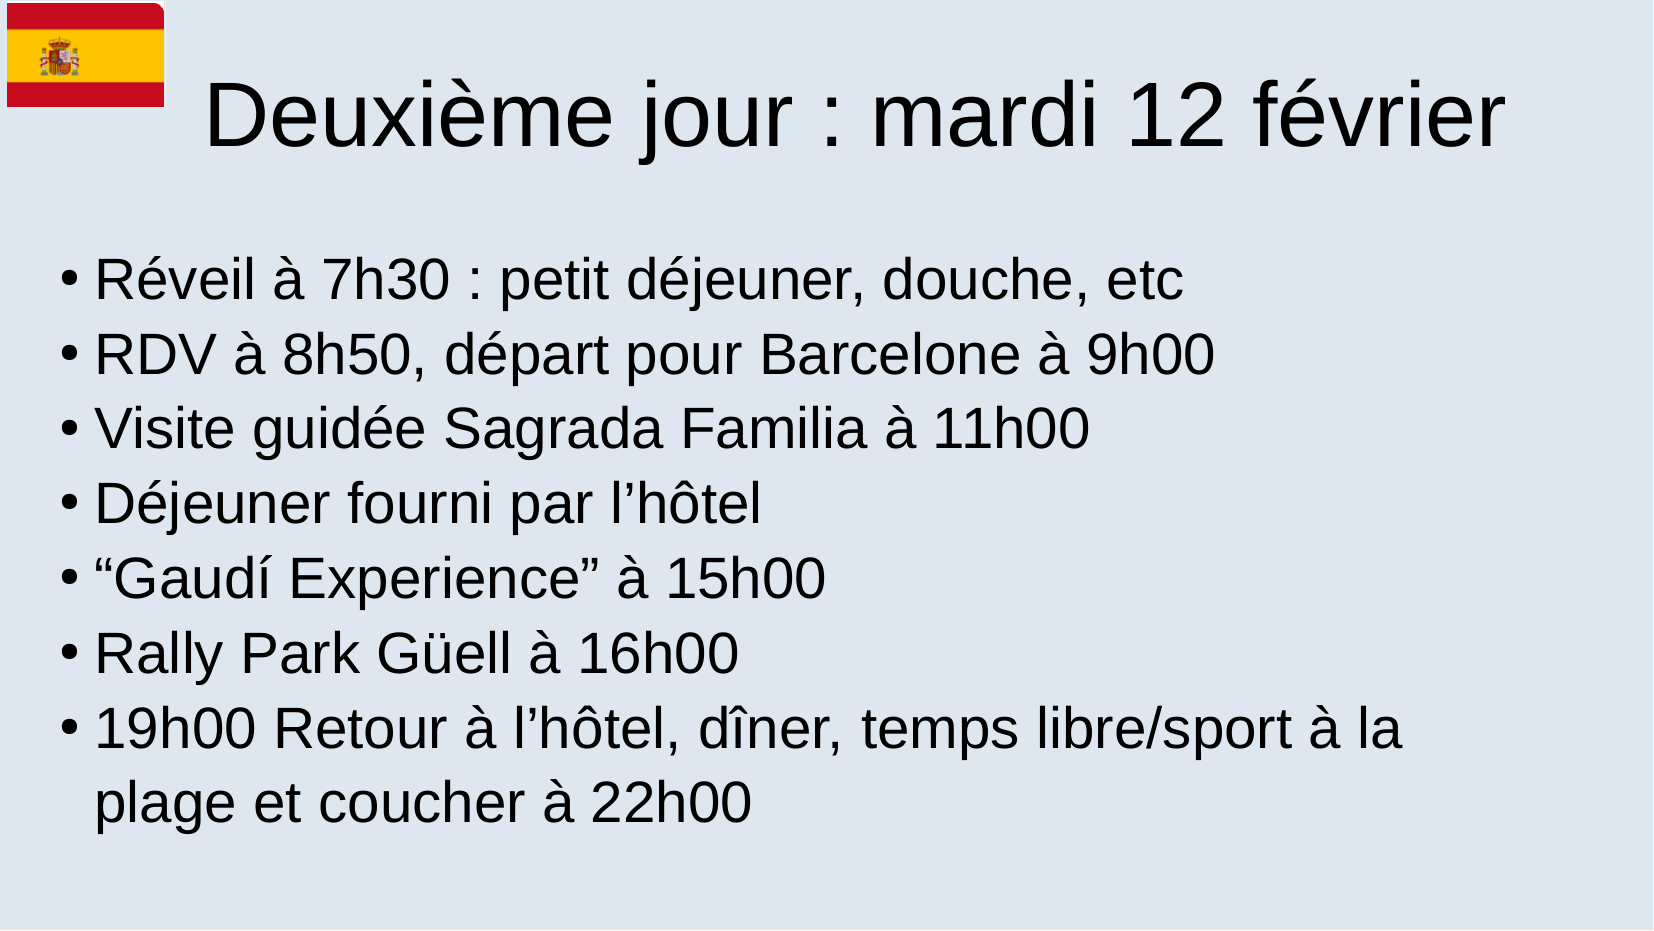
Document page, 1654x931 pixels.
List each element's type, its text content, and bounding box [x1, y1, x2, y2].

picture [7, 1, 166, 107]
title Deuxième jour : mardi 12 février [141, 37, 1571, 193]
subtitle Réveil à 7h30 : petit déjeuner, douche, etc RDV à 8h50, départ pour Barcelone à 9h00 Visite guidée Sagrada Familia à 11h00 Déjeuner fourni par l’hôtel “Gaudí Experience” à 15h00 Rally Park Güell à 16h00 19h00 Retour à l’hôtel, dîner, temps libre/sport à la plage et coucher à 22h00 [59, 192, 1548, 880]
